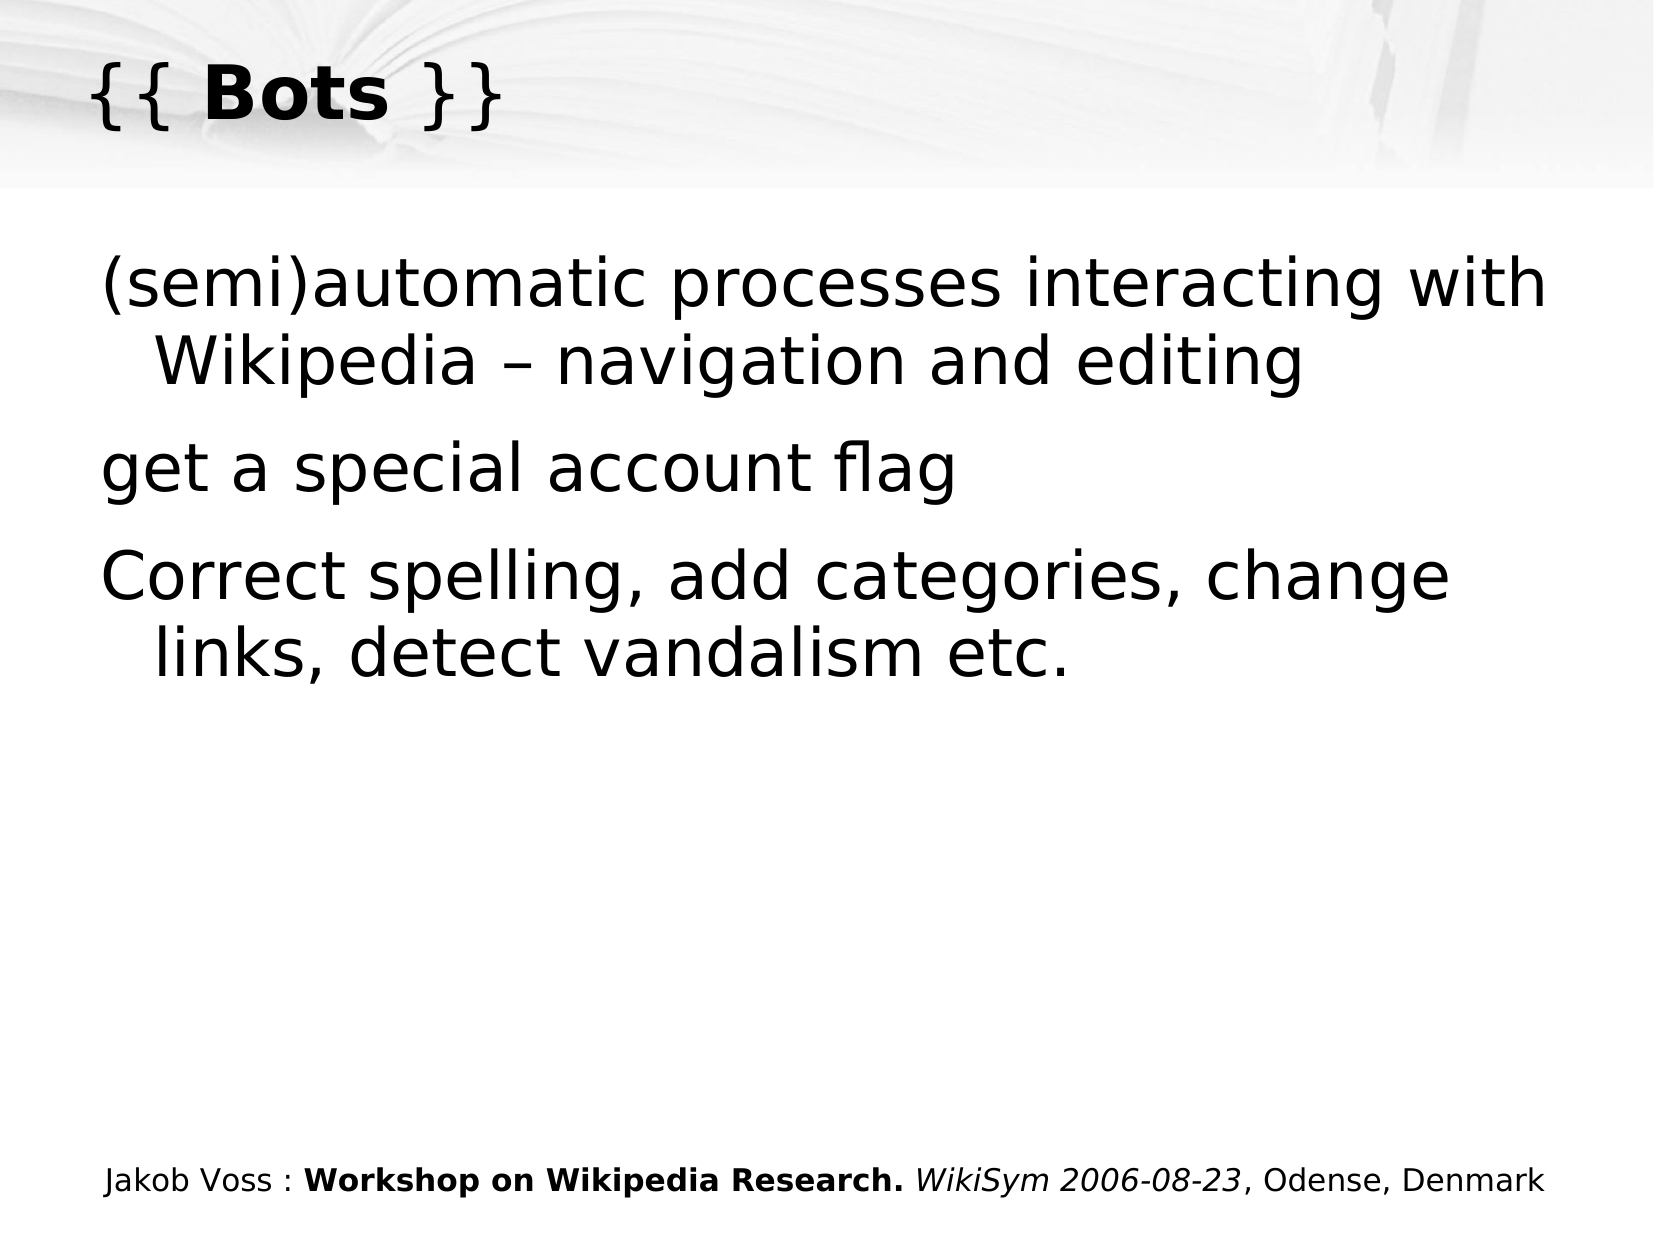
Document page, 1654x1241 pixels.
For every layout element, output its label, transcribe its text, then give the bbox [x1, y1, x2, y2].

list (semi)automatic processes interacting with Wikipedia – navigation and editing get a special account flag Correct spelling, add categories, change links, detect vandalism etc. [82, 244, 1571, 1091]
title {{ Bots }} [82, 37, 1571, 151]
picture [0, 0, 1654, 188]
